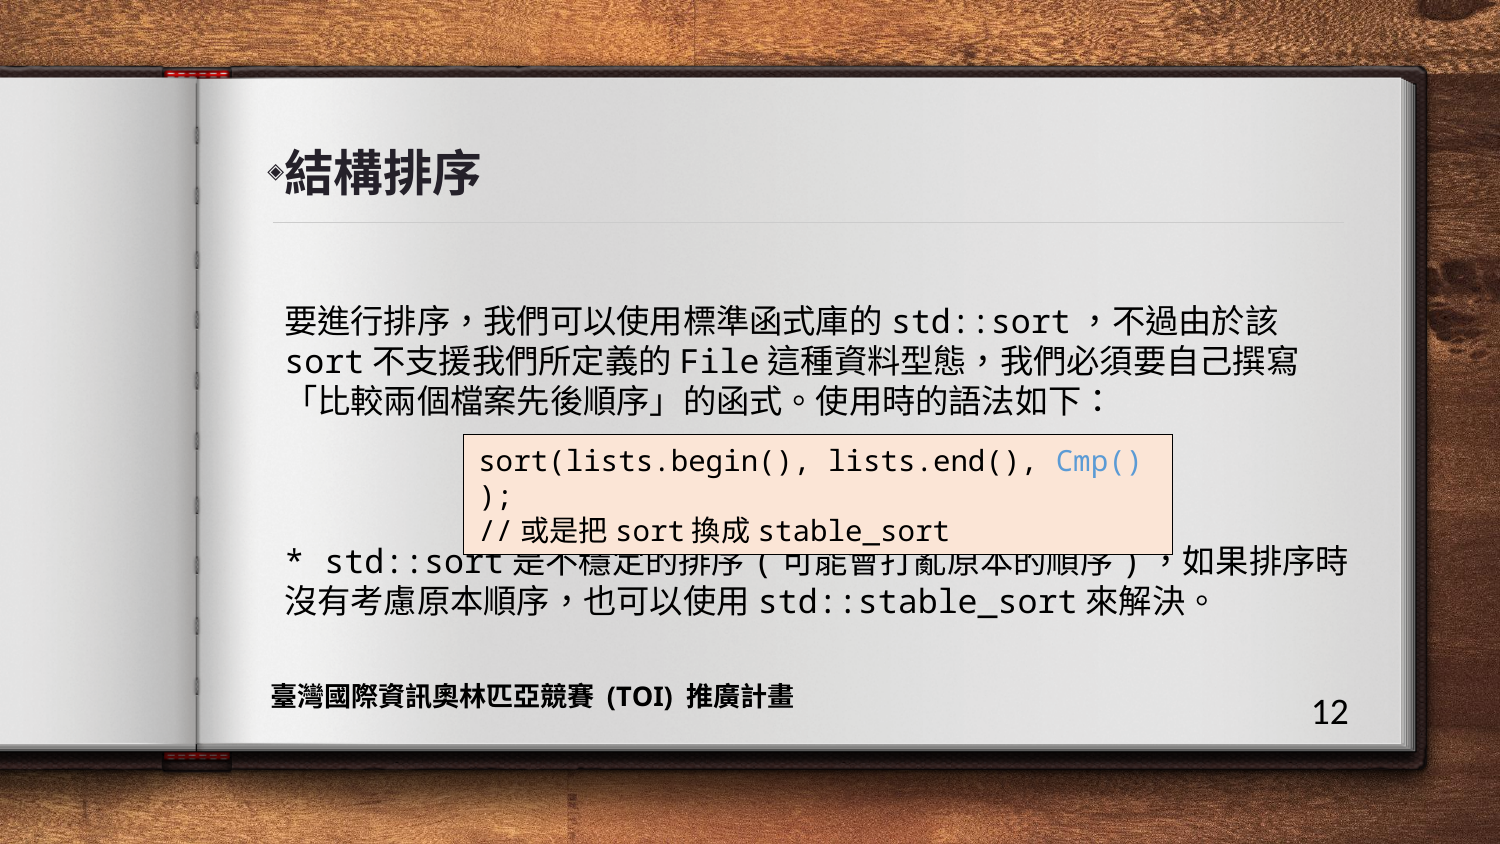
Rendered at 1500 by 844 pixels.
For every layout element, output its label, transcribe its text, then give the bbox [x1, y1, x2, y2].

text_box [1295, 672, 1386, 737]
list 結構排序 [252, 126, 1194, 216]
text_box sort(lists.begin(), lists.end(), Cmp() ); //或是把sort換成stable_sort [463, 434, 1173, 521]
text_box 要進行排序，我們可以使用標準函式庫的std::sort，不過由於該sort不支援我們所定義的File這種資料型態，我們必須要自己撰寫「比較兩個檔案先後順序」的函式。使用時的語法如下： * std::sort是不穩定的排序(可能會打亂原本的順序)，如果排序時沒有考慮原本順序，也可以使用std::stable_sort來解決。 [269, 293, 1367, 632]
